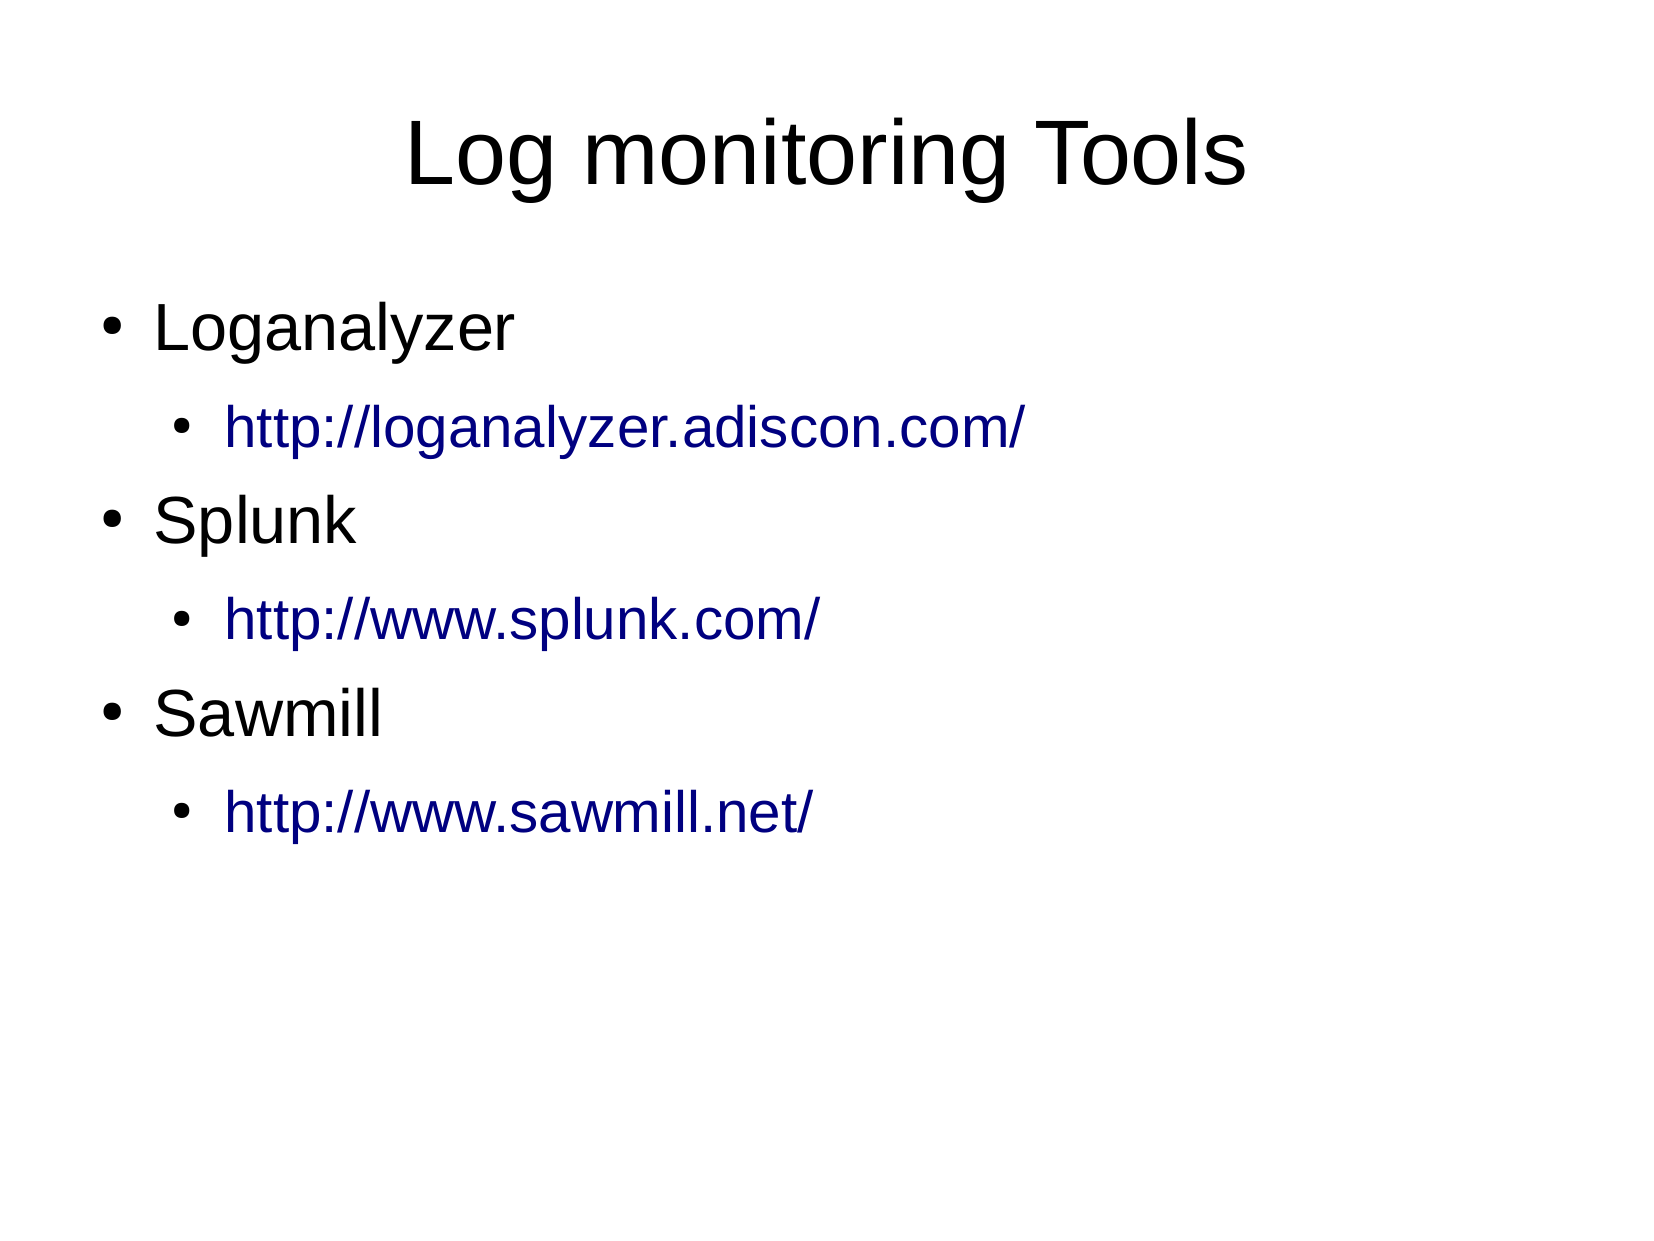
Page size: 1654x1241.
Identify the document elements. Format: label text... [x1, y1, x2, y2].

list Loganalyzer http://loganalyzer.adiscon.com/ Splunk http://www.splunk.com/ Sawmill http://www.sawmill.net/ [82, 290, 1571, 1109]
title Log monitoring Tools [82, 49, 1571, 257]
